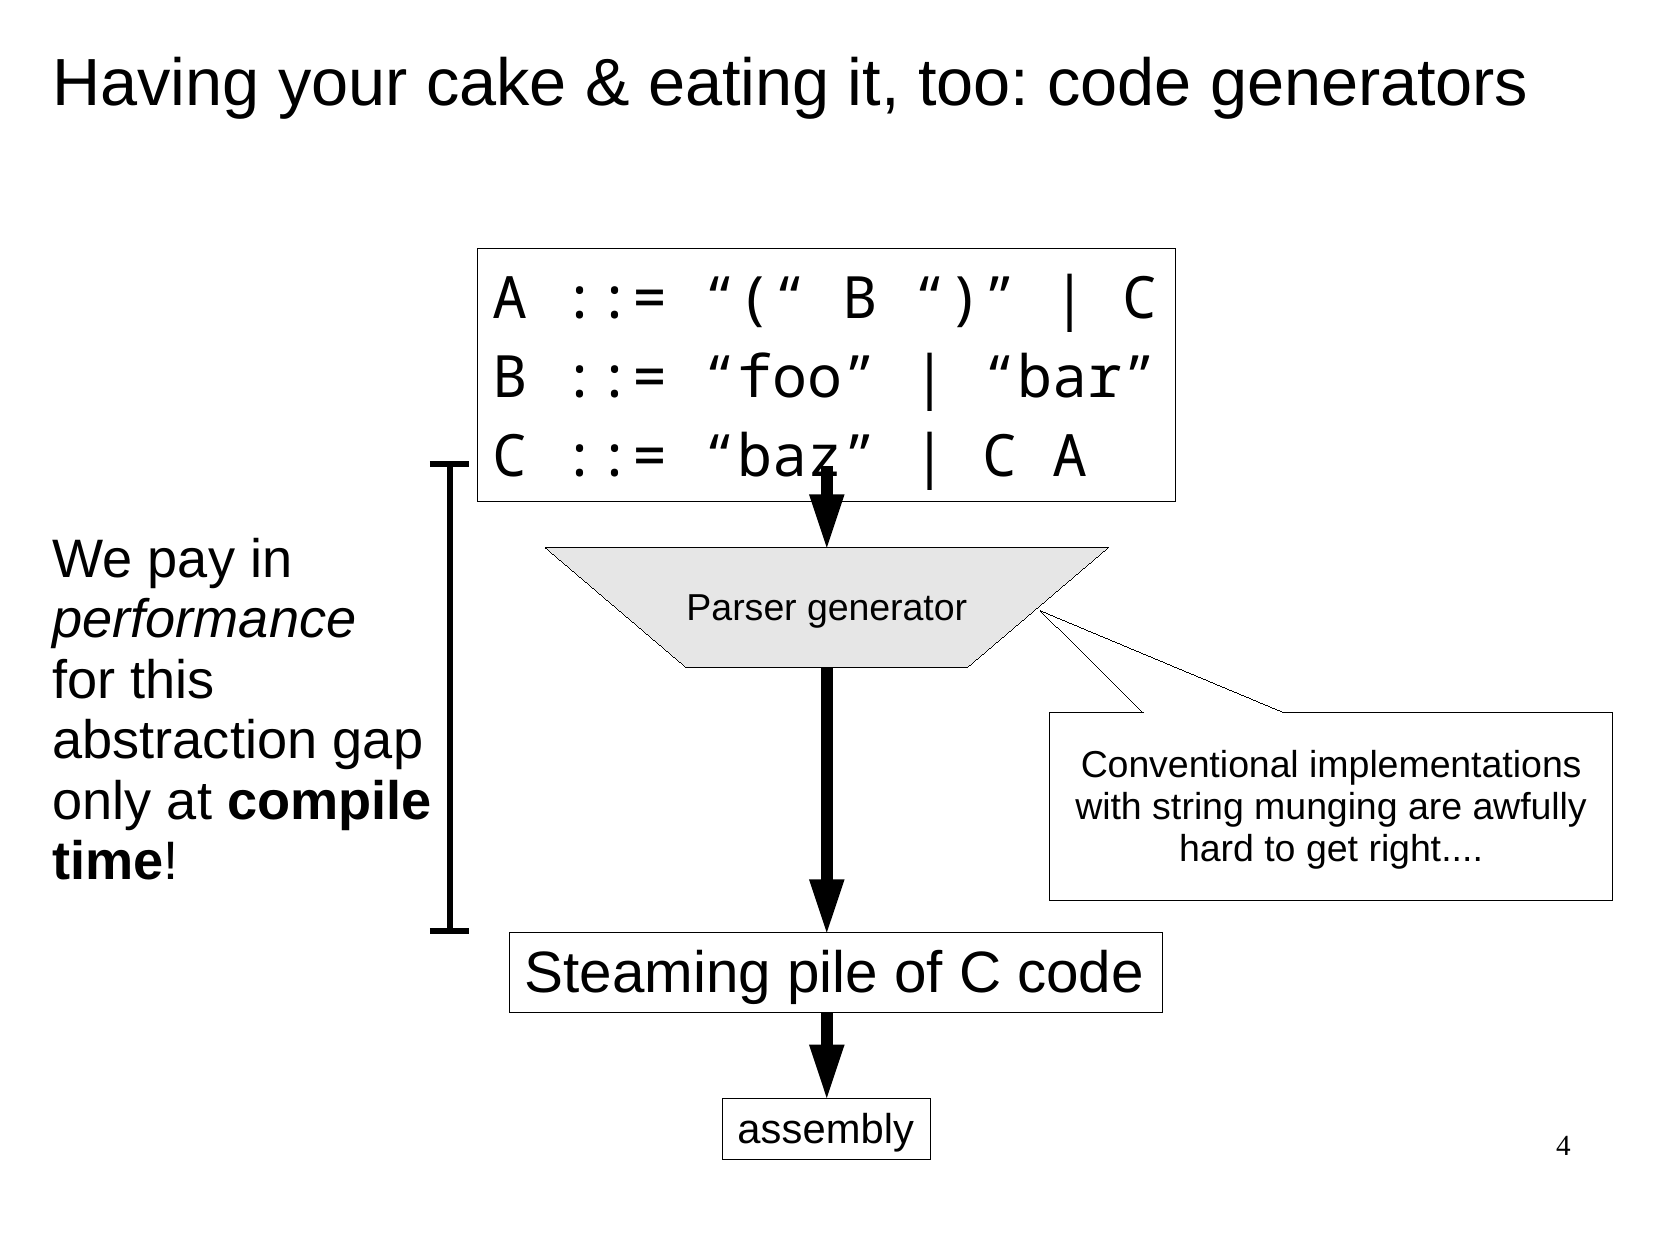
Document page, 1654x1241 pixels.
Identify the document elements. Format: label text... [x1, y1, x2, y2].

text_box A ::= “(“ B “)” | C B ::= “foo” | “bar” C ::= “baz” | C A [477, 248, 1176, 466]
text_box assembly [722, 1098, 931, 1160]
text_box We pay in performance for this abstraction gap only at compile time! [37, 520, 451, 839]
text_box Having your cake & eating it, too: code generators [37, 37, 1613, 128]
text_box Conventional implementations with string munging are awfully hard to get right.... [1040, 610, 1613, 901]
text_box Steaming pile of C code [509, 932, 1163, 1013]
text_box Parser generator [545, 547, 1109, 668]
